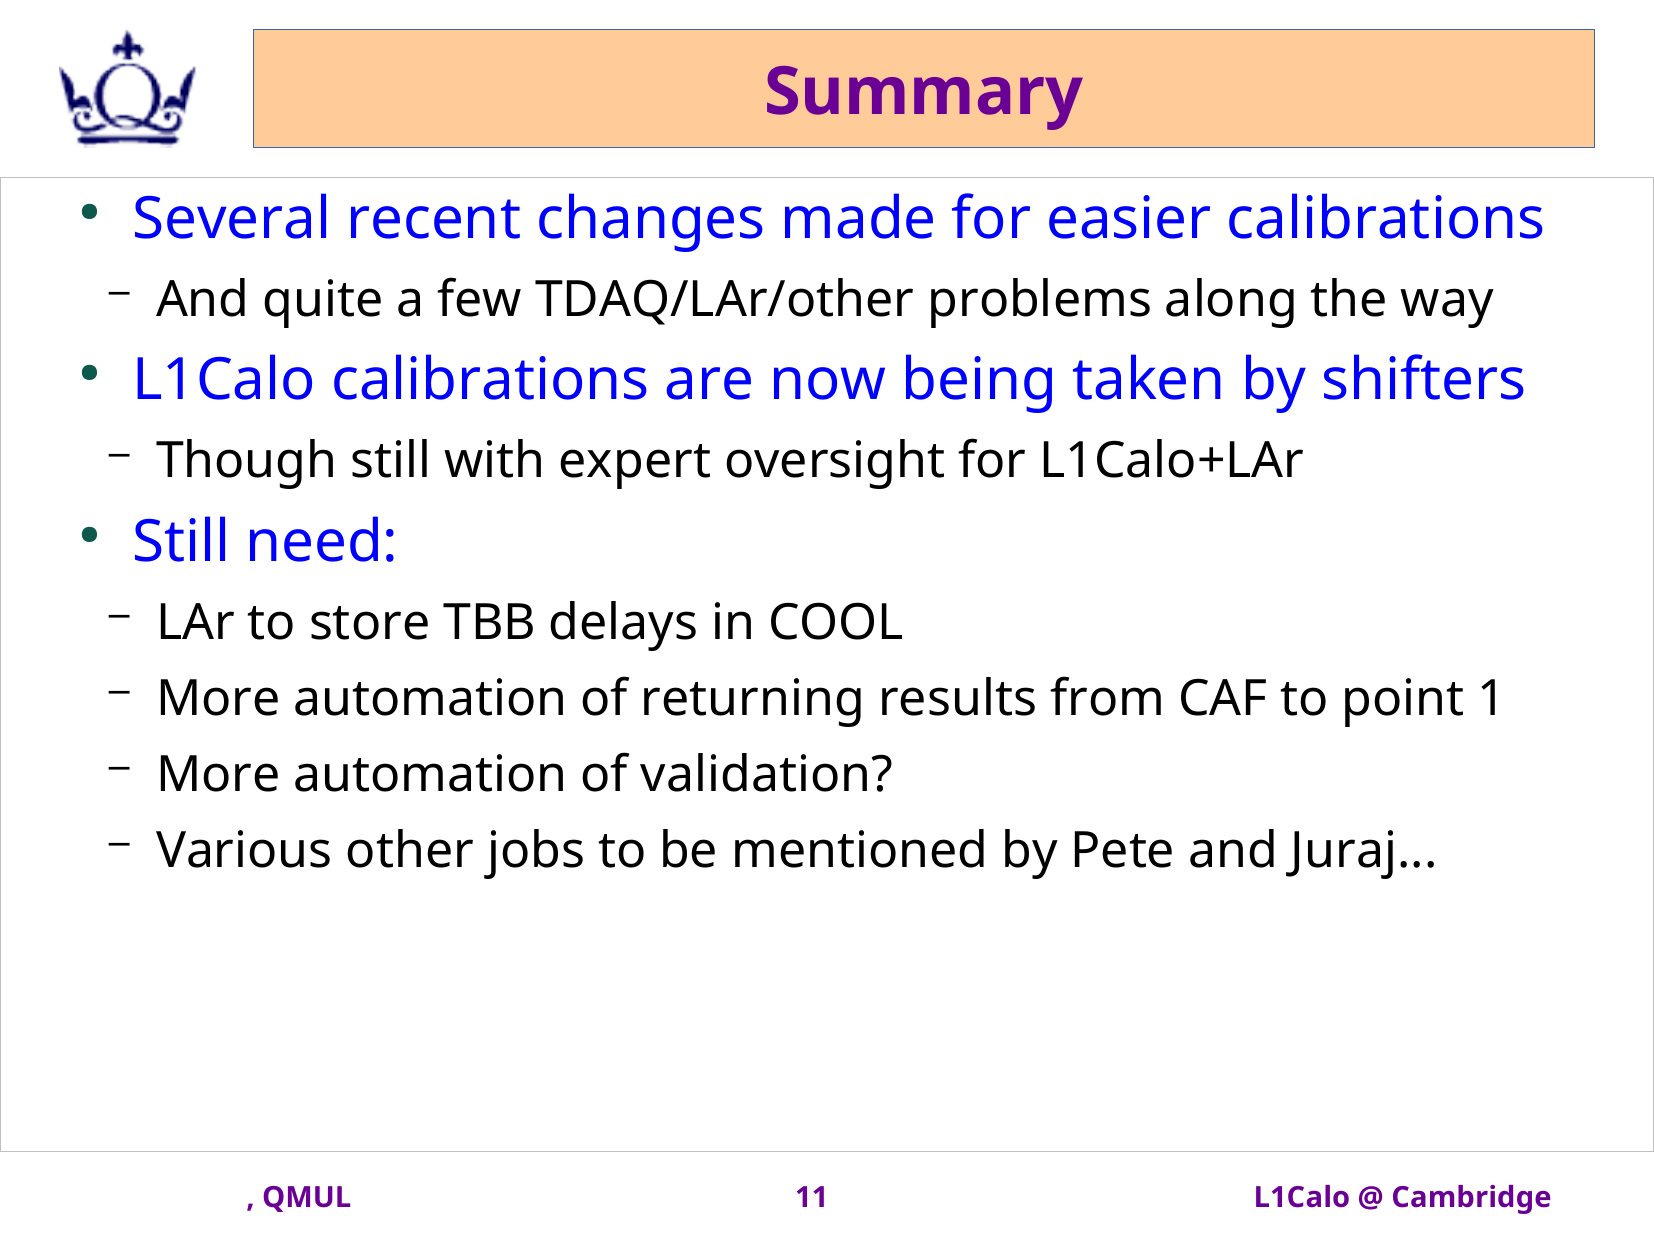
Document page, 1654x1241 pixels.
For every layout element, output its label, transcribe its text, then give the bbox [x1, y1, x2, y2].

picture [59, 29, 200, 148]
list Several recent changes made for easier calibrations And quite a few TDAQ/LAr/other problems along the way L1Calo calibrations are now being taken by shifters Though still with expert oversight for L1Calo+LAr Still need: LAr to store TBB delays in COOL More automation of returning results from CAF to point 1 More automation of validation? Various other jobs to be mentioned by Pete and Juraj... [61, 181, 1605, 1149]
title Summary [253, 29, 1595, 148]
